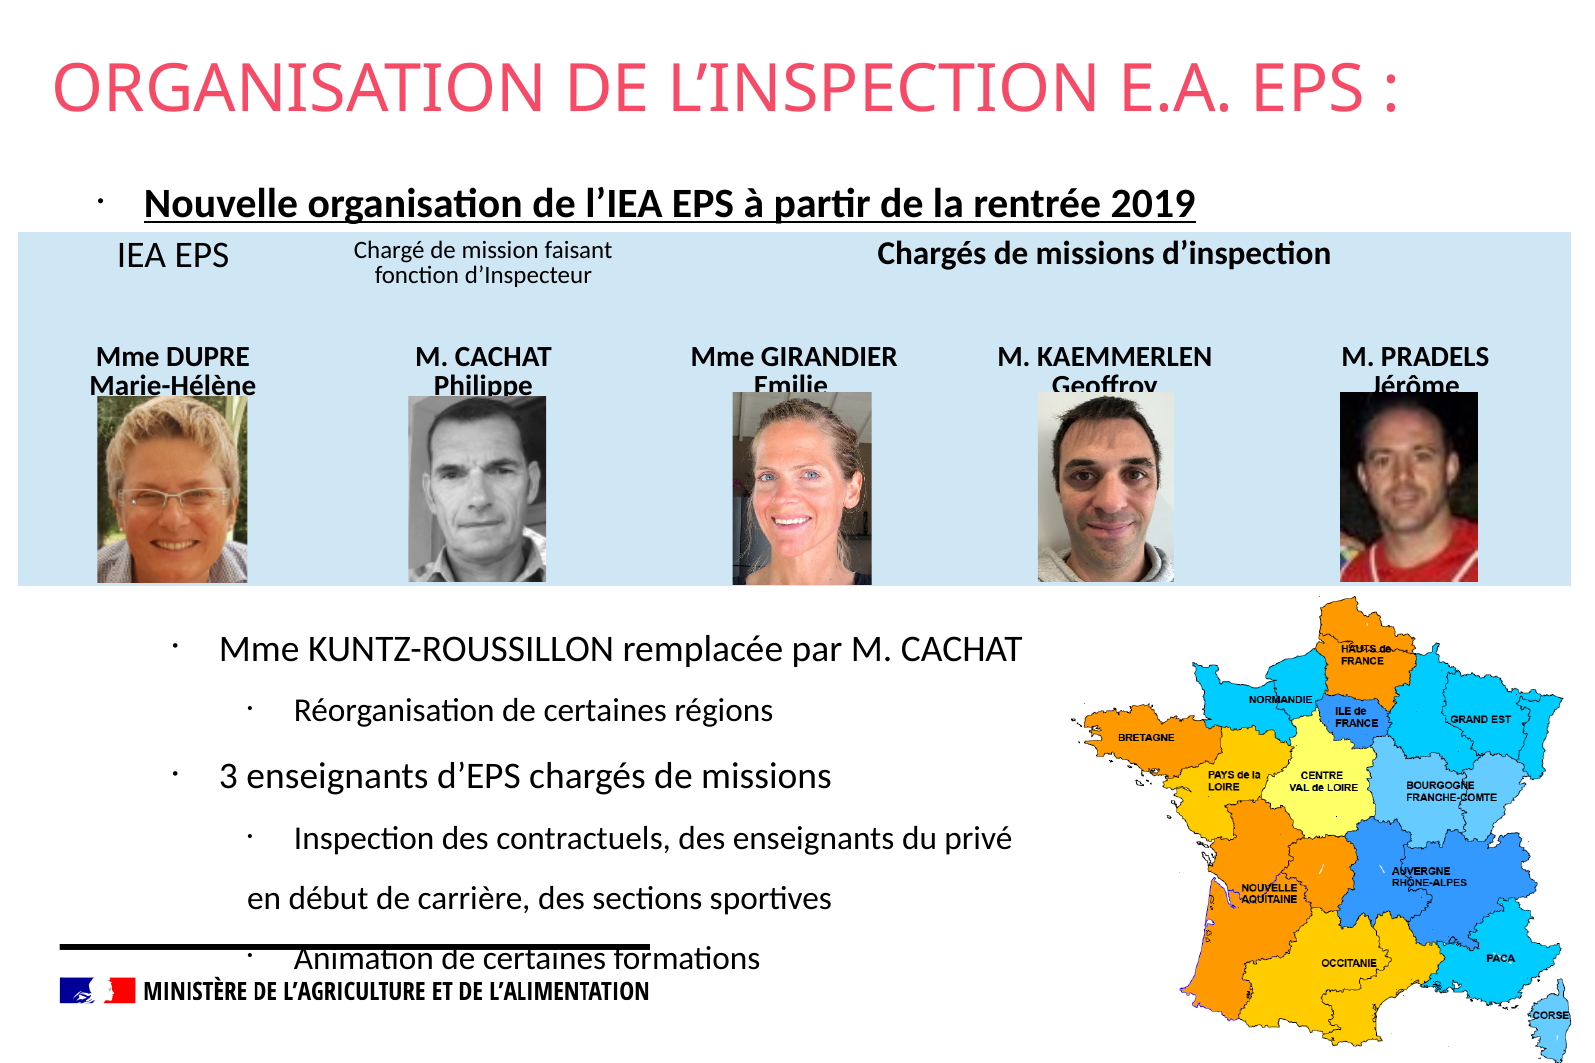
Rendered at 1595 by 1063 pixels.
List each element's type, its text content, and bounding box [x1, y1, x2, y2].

table_cell M. PRADELS Jérôme [1260, 337, 1571, 422]
picture [1069, 589, 1572, 1063]
picture [97, 396, 248, 583]
text_box Nouvelle organisation de l’IEA EPS à partir de la rentrée 2019 Mme KUNTZ-ROUSSILLON remplacée par M. CACHAT Réorganisation de certaines régions 3 enseignants d’EPS chargés de missions Inspection des contractuels, des enseignants du privé en début de carrière, des sections sportives Animation de certaines formations [82, 586, 1569, 924]
table_cell Mme GIRANDIER Emilie [639, 337, 950, 422]
picture [1037, 392, 1174, 582]
picture [408, 396, 547, 582]
table_cell M. KAEMMERLEN Geoffroy [950, 337, 1260, 422]
table_cell [1260, 422, 1571, 586]
title ORGANISATION DE L’INSPECTION E.A. EPS : [36, 37, 1558, 230]
table_header Chargés de missions d’inspection [639, 232, 1571, 337]
table_header Chargé de mission faisant fonction d’Inspecteur [328, 232, 639, 337]
picture [732, 392, 872, 585]
table_cell [950, 422, 1260, 586]
text_box Nouvelle organisation de l’IEA EPS à partir de la rentrée 2019 Mme KUNTZ-ROUSSILLON remplacée par M. CACHAT Réorganisation de certaines régions 3 enseignants d’EPS chargés de missions Inspection des contractuels, des enseignants du privé en début de carrière, des sections sportives Animation de certaines formations [82, 143, 1569, 232]
table_cell M. CACHAT Philippe [328, 337, 639, 422]
table_header IEA EPS [18, 232, 328, 337]
table_cell [18, 422, 328, 586]
picture [1340, 392, 1478, 582]
picture [59, 944, 650, 1004]
table_cell Mme DUPRE Marie-Hélène [18, 337, 328, 422]
table_cell [639, 422, 950, 586]
table_cell [328, 422, 639, 586]
